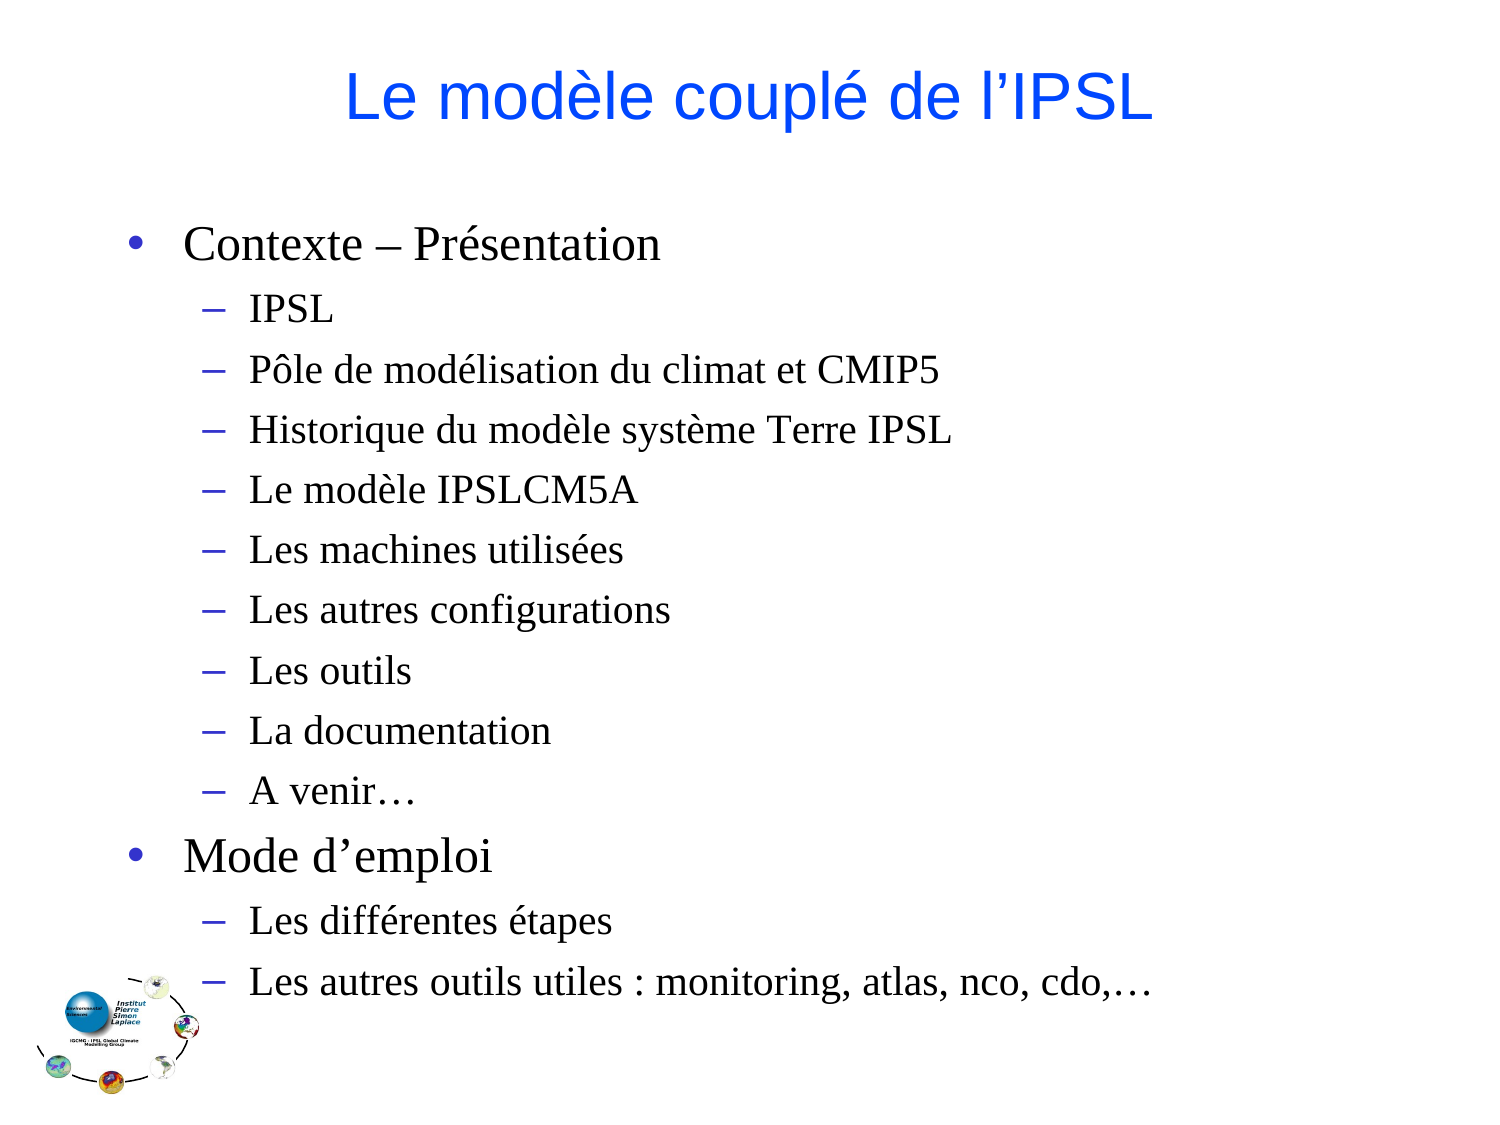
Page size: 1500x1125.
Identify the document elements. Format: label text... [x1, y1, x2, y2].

picture [44, 1054, 72, 1079]
picture [148, 1054, 176, 1080]
text_box Contexte – Présentation IPSL Pôle de modélisation du climat et CMIP5 Historique du modèle système Terre IPSL Le modèle IPSLCM5A Les machines utilisées Les autres configurations Les outils La documentation A venir… Mode d’emploi Les différentes étapes Les autres outils utiles : monitoring, atlas, nco, cdo,… [112, 206, 1388, 1013]
picture [97, 1069, 125, 1095]
picture [172, 1013, 200, 1040]
picture [65, 990, 146, 1048]
text_box Le modèle couplé de l’IPSL [75, 45, 1426, 233]
